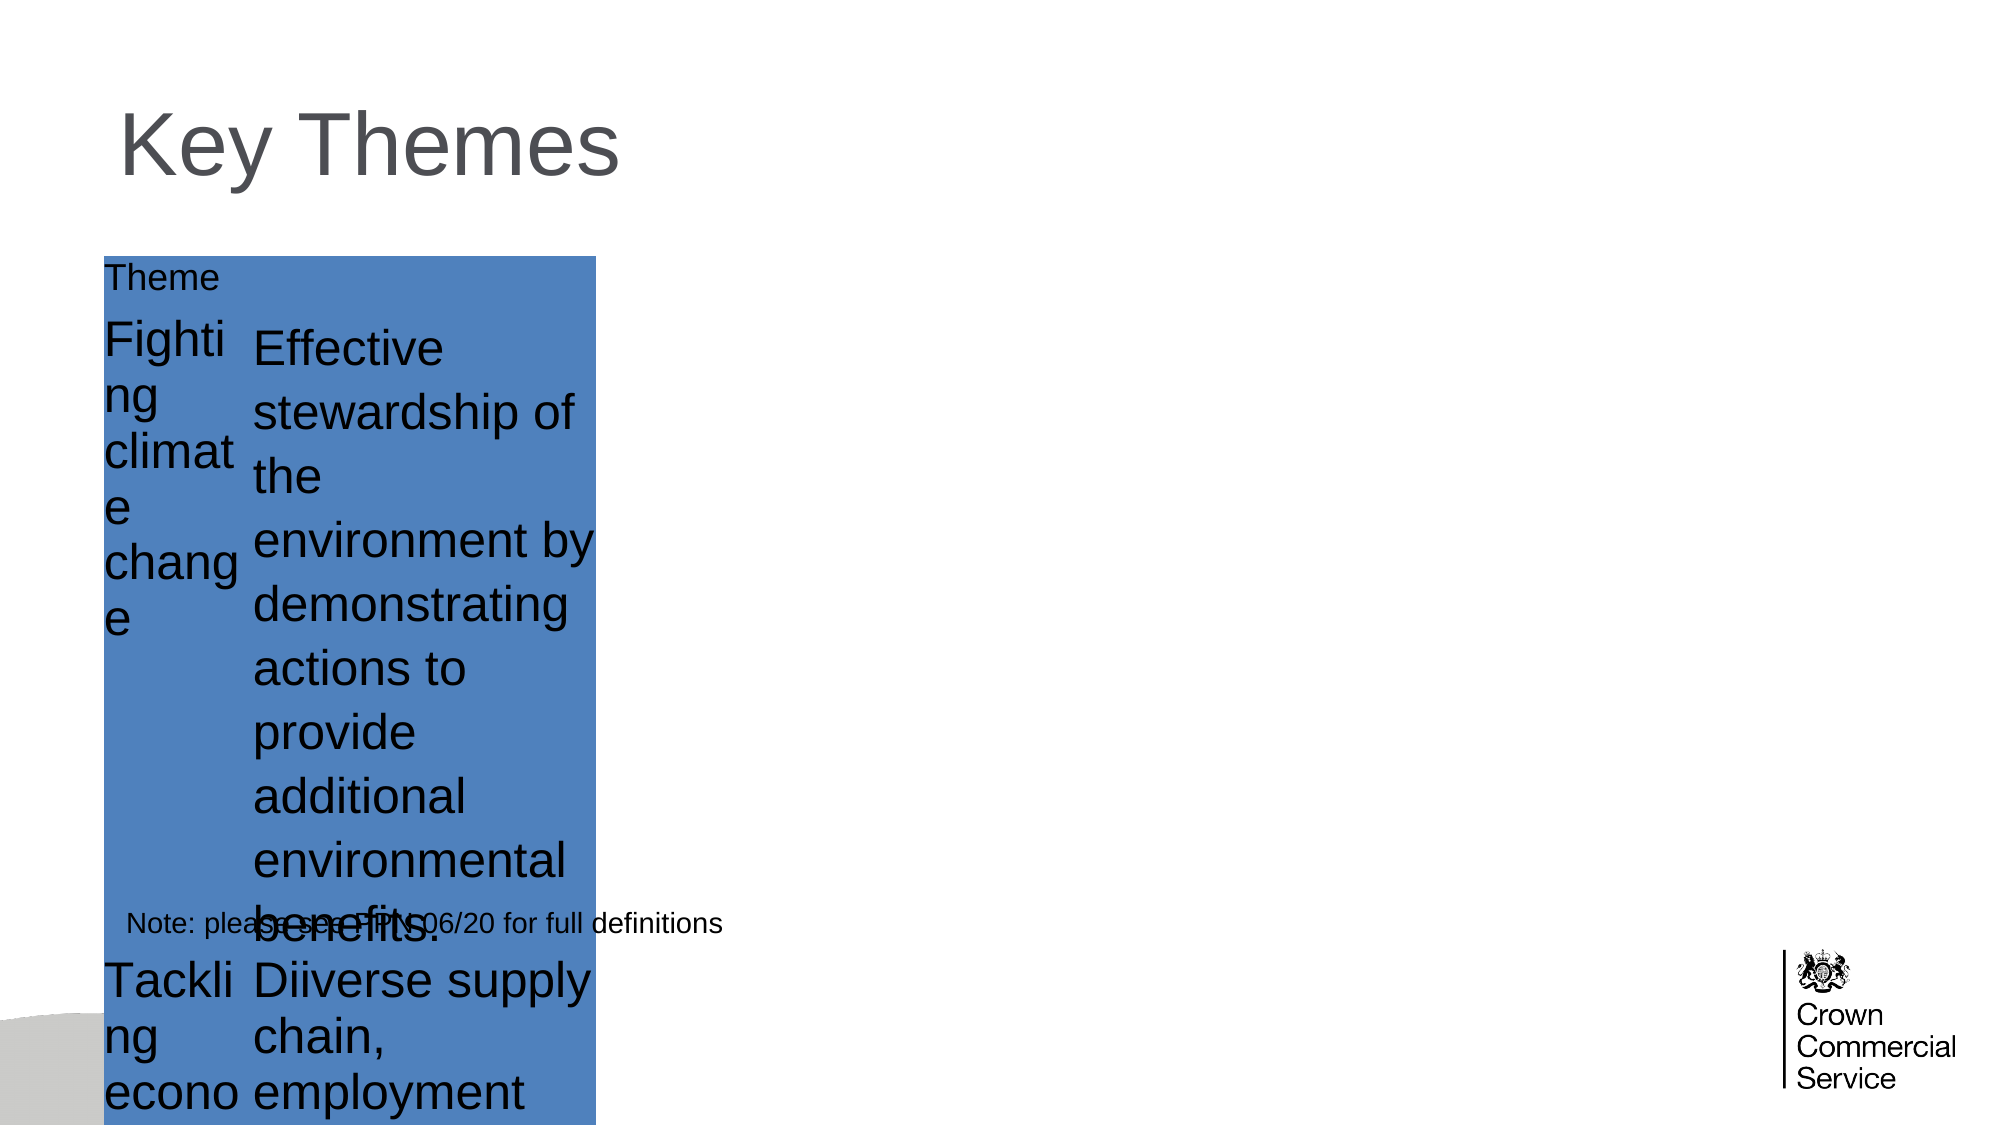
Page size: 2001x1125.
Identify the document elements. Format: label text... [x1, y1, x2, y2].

table_cell Diiverse supply chain, employment and training opportunities, remove barriers to employment in deprived areas, Supporting innovation and disruptive technologies. [253, 955, 596, 1125]
text_box Note: please see PPN 06/20 for full definitions [111, 889, 878, 955]
table_cell Tackling economic inequality [104, 953, 253, 1125]
table_cell Fighting climate change [104, 312, 253, 953]
table_cell Effective stewardship of the environment by demonstrating actions to provide additional environmental benefits. [253, 312, 596, 889]
table_header [253, 256, 596, 312]
title Key Themes [103, 70, 1897, 210]
table_header Theme [104, 256, 253, 312]
